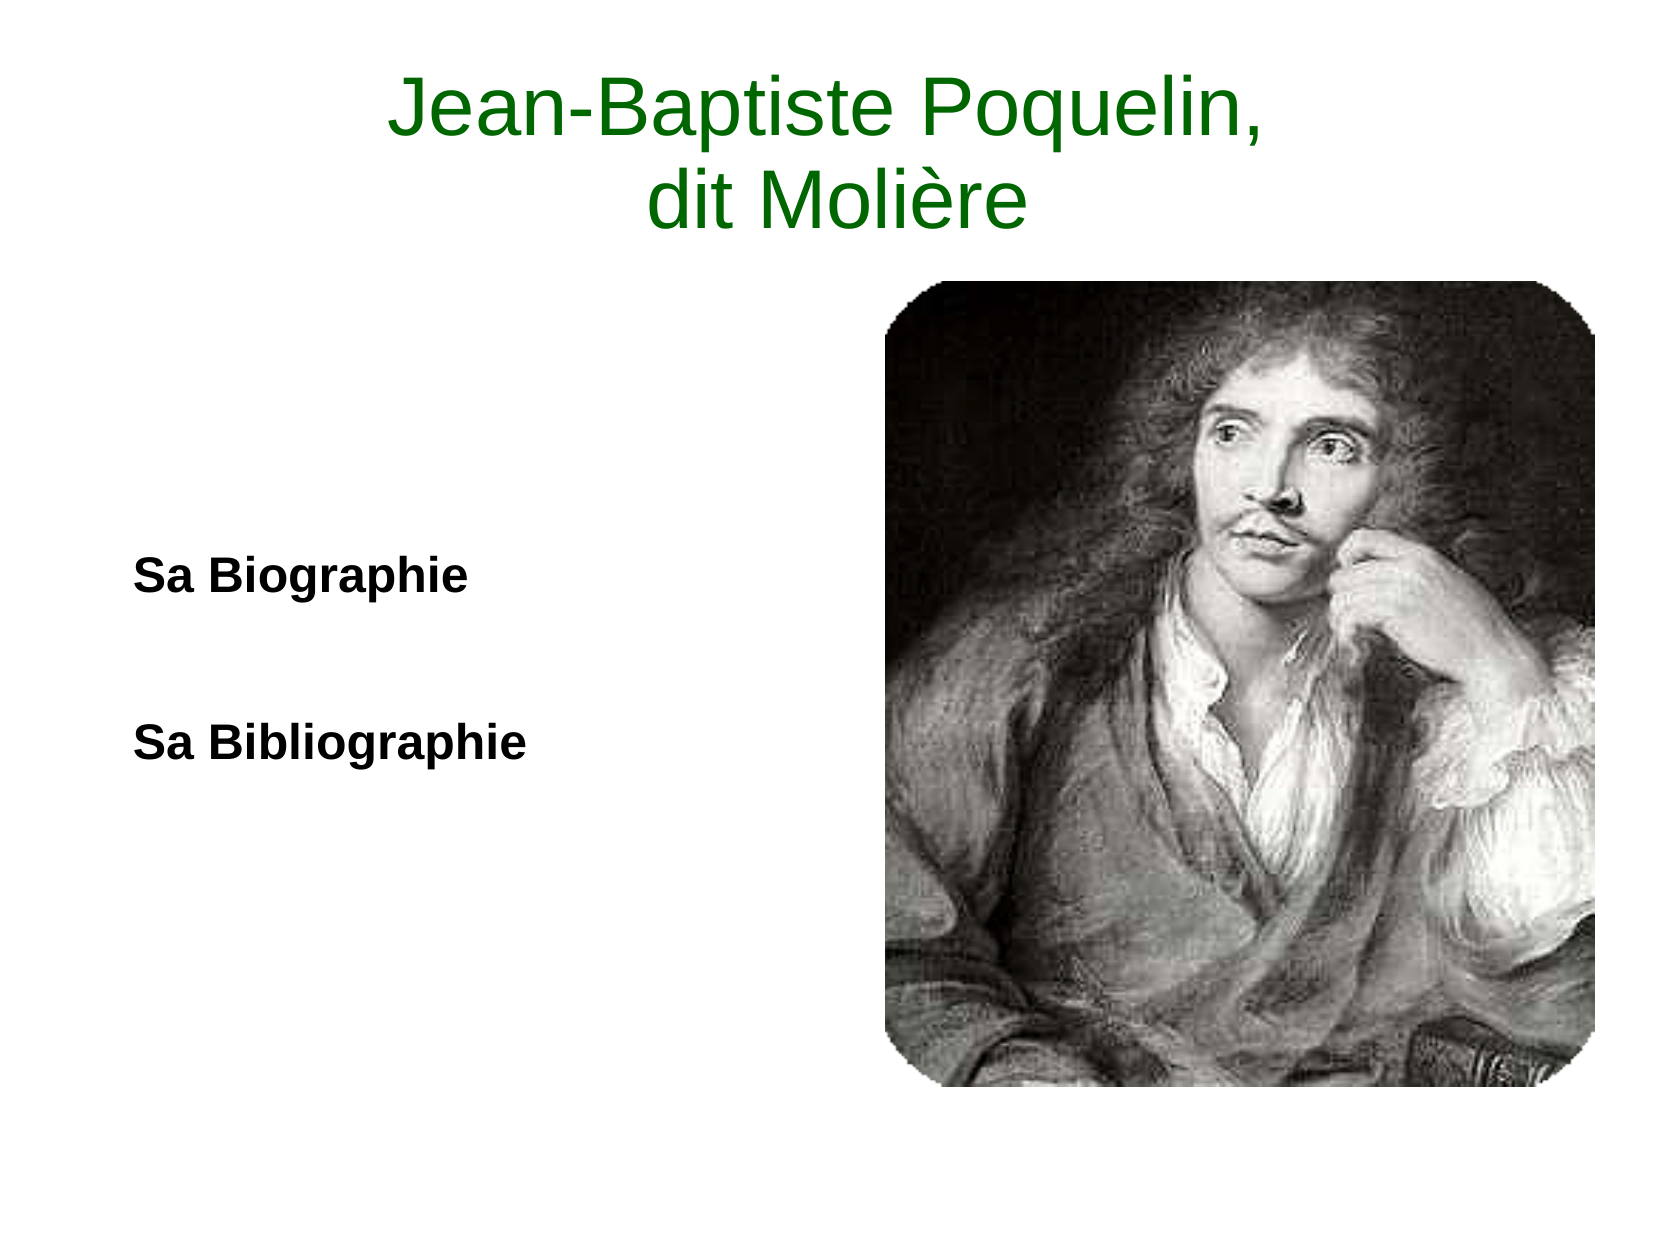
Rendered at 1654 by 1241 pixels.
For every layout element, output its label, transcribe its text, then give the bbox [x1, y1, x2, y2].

text_box Sa Biographie Sa Bibliographie [118, 437, 543, 783]
picture [885, 281, 1595, 1087]
title Jean-Baptiste Poquelin, dit Molière [82, 49, 1571, 257]
